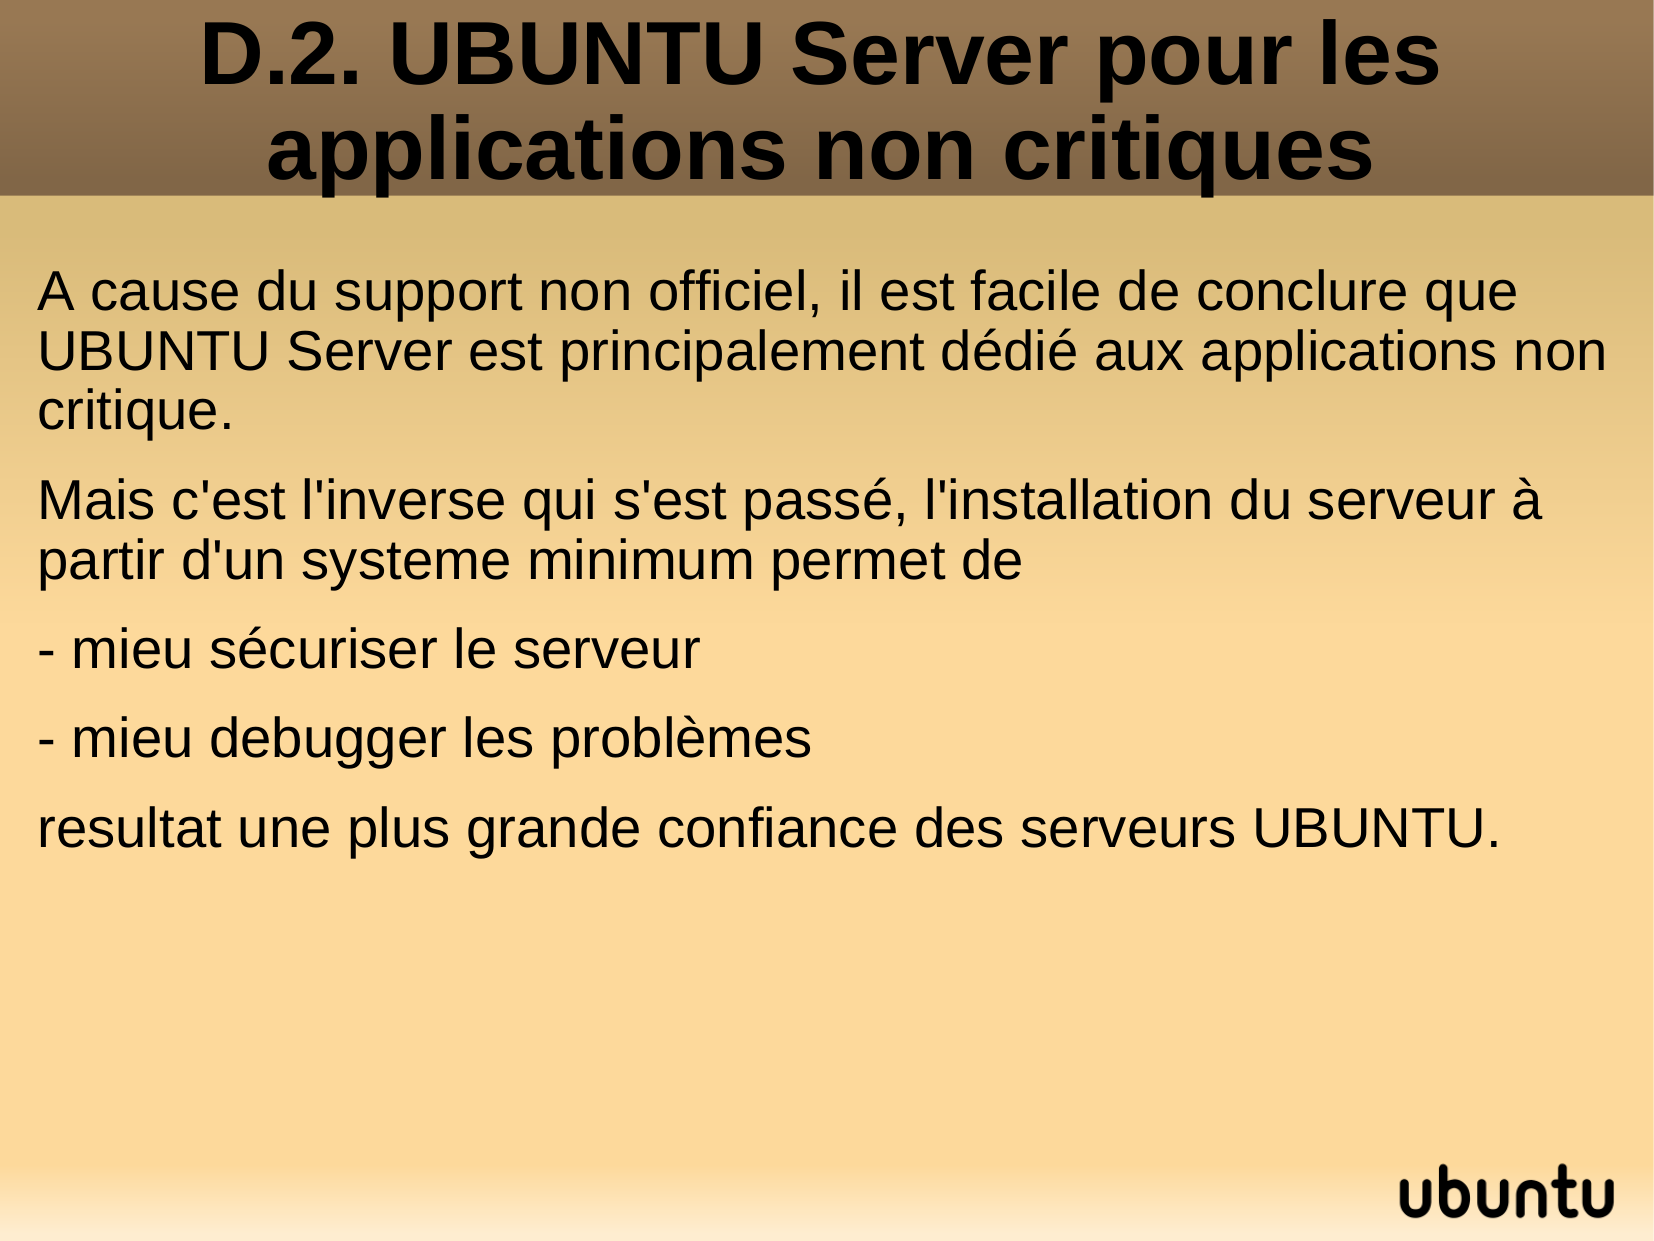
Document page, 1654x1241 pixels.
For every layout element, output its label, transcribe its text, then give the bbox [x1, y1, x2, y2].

picture [0, 0, 1654, 1241]
list A cause du support non officiel, il est facile de conclure que UBUNTU Server est principalement dédié aux applications non critique. Mais c'est l'inverse qui s'est passé, l'installation du serveur à partir d'un systeme minimum permet de - mieu sécuriser le serveur - mieu debugger les problèmes resultat une plus grande confiance des serveurs UBUNTU. [37, 262, 1639, 1201]
title D.2. UBUNTU Server pour les applications non critiques [76, 0, 1565, 216]
